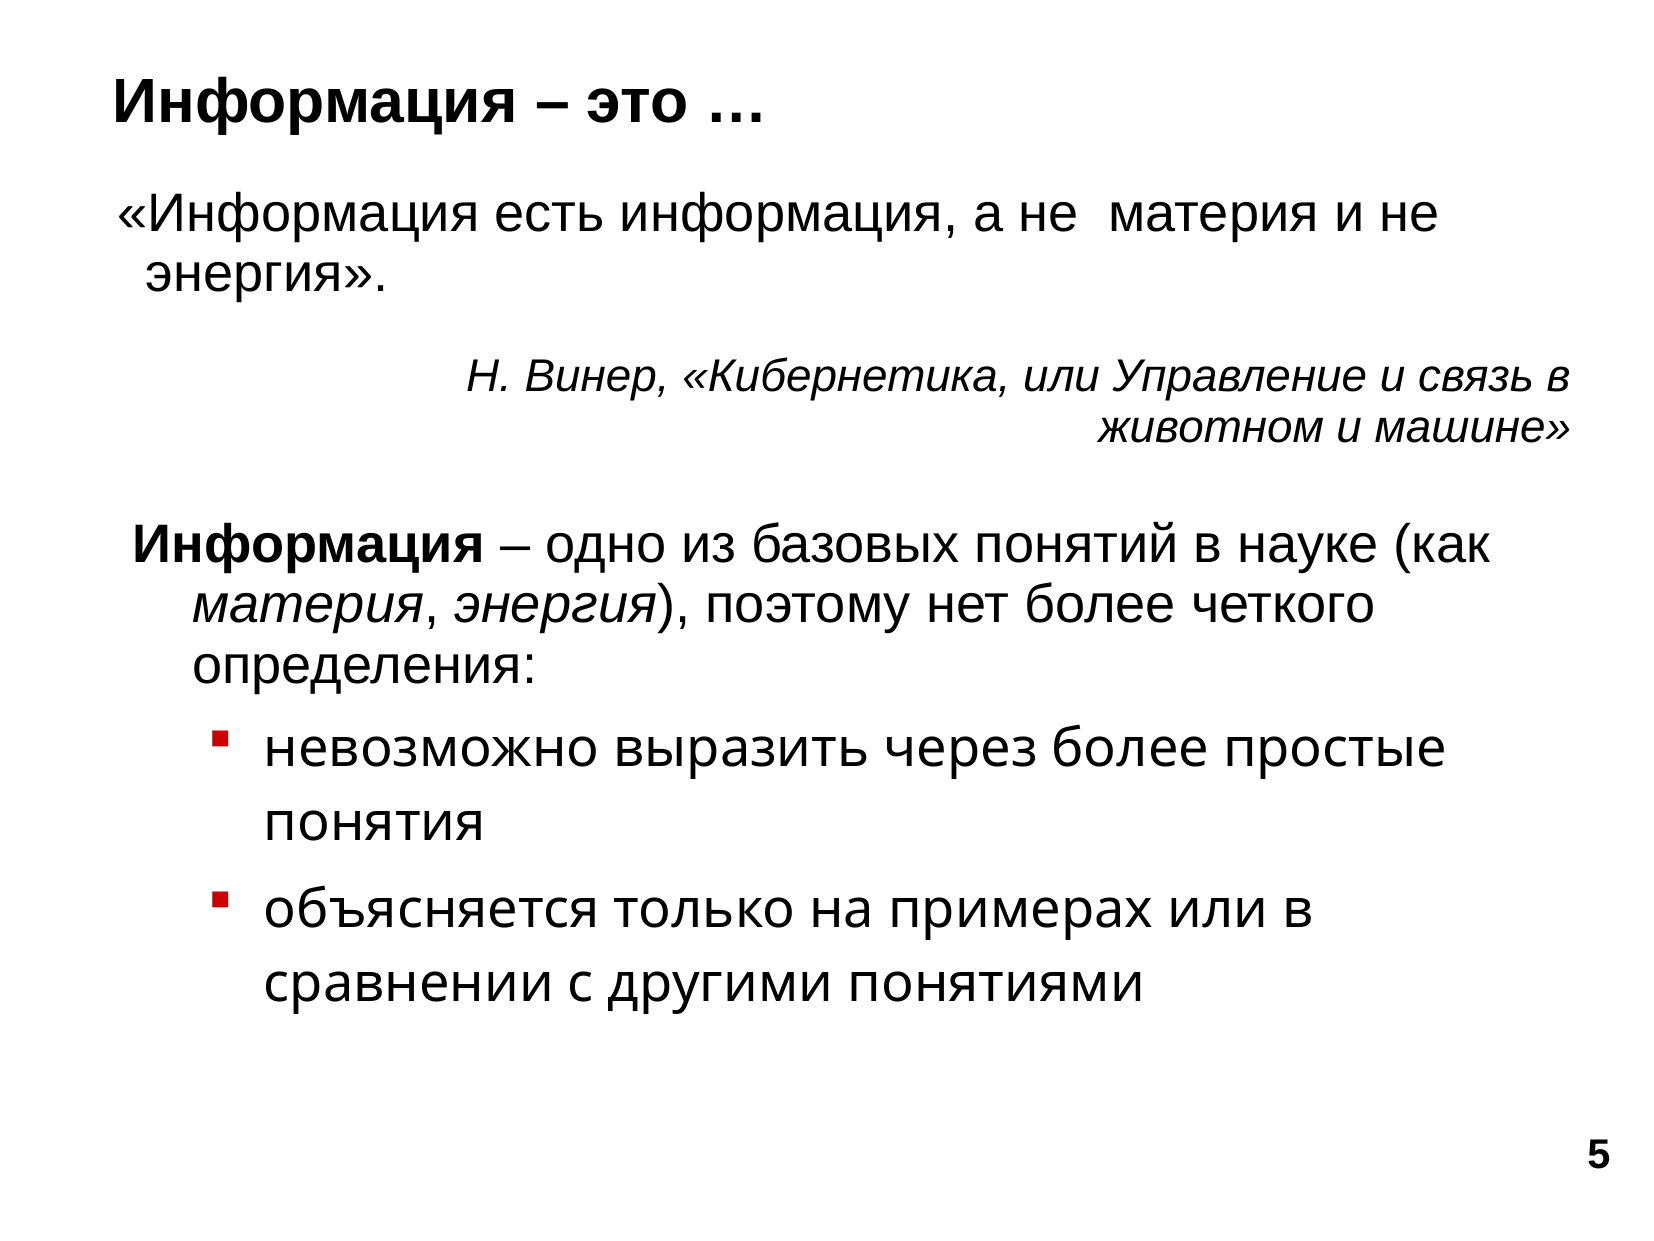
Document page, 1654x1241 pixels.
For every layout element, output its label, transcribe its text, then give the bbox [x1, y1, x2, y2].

text_box Н. Винер, «Кибернетика, или Управление и связь в животном и машине» [445, 341, 1586, 493]
text_box <номер> [1266, 1123, 1626, 1210]
text_box Информация – одно из базовых понятий в науке (как материя, энергия), поэтому нет более четкого определения: невозможно выразить через более простые понятия объясняется только на примерах или в сравнении с другими понятиями [118, 505, 1570, 1115]
text_box «Информация есть информация, а не материя и не энергия». [102, 174, 1536, 346]
text_box Информация – это … [97, 44, 1545, 144]
